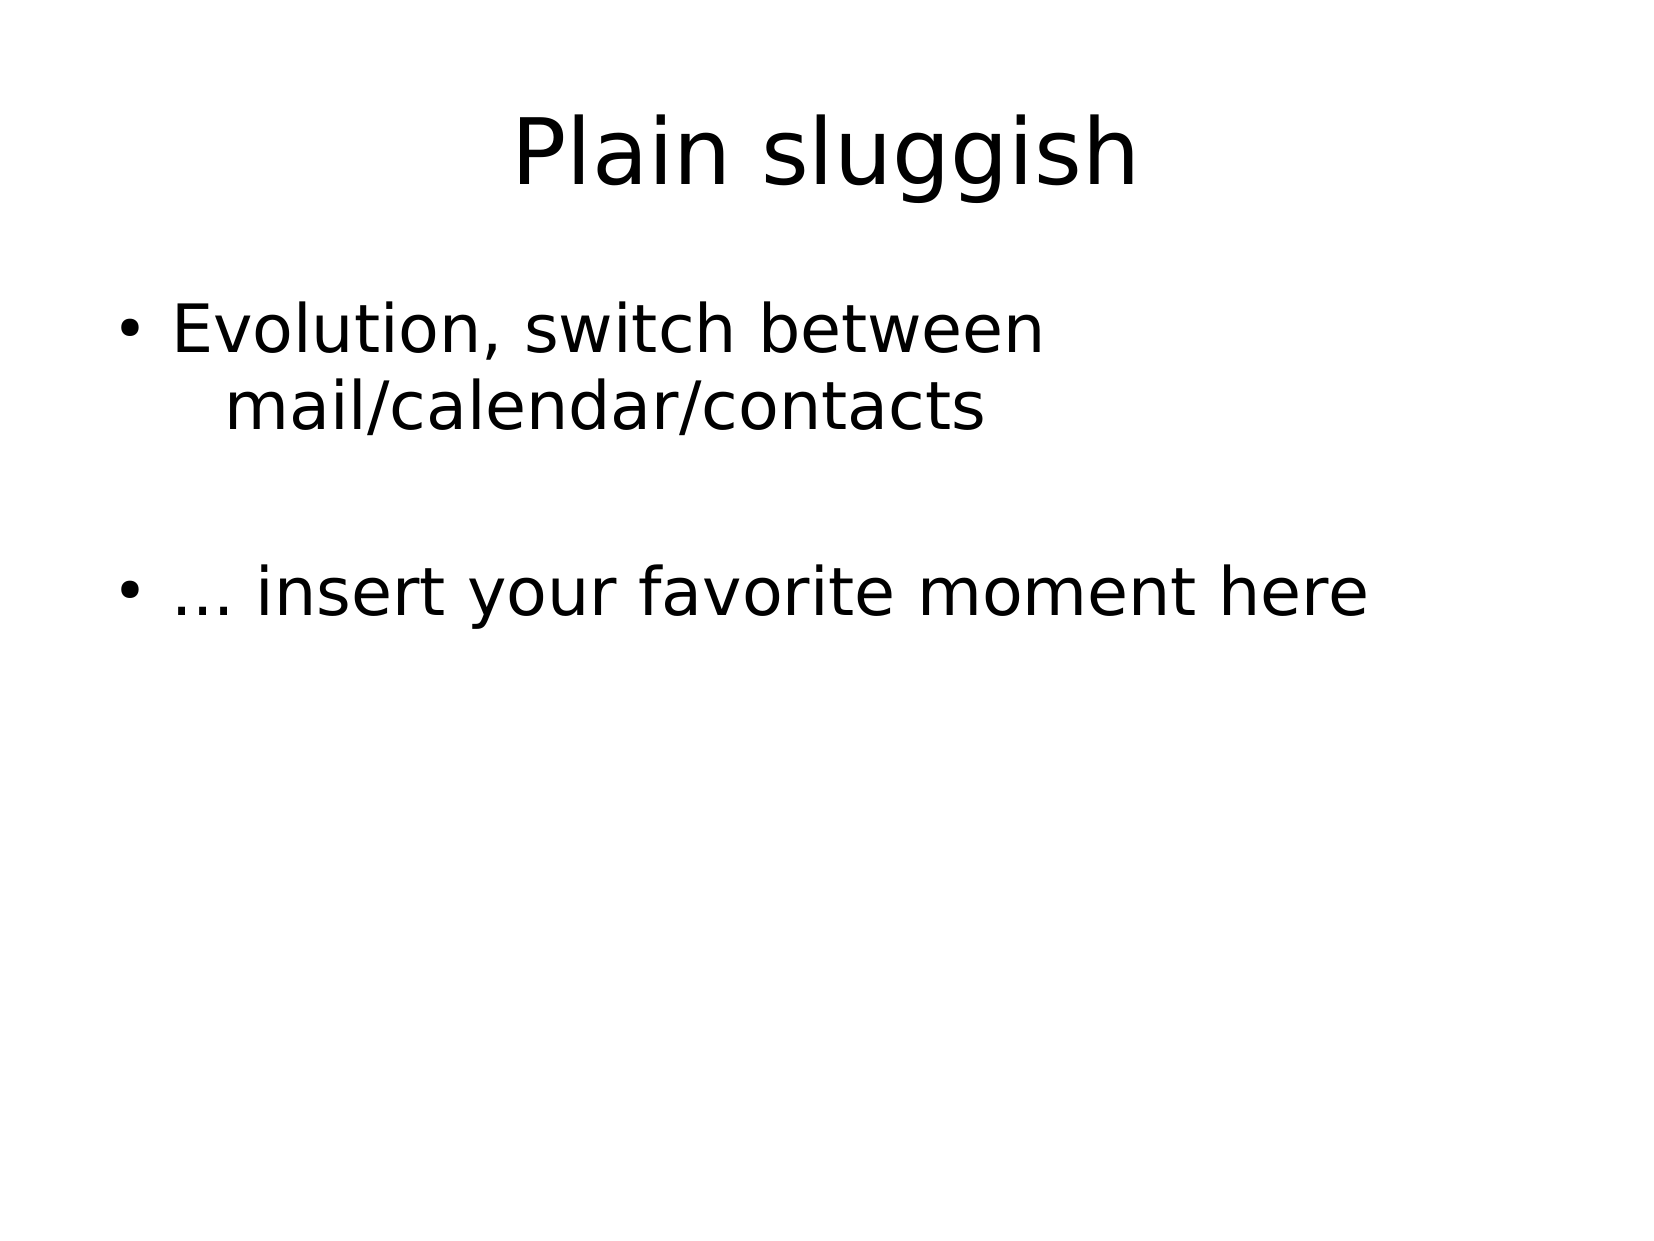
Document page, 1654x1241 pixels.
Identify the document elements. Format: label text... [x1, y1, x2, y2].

title Plain sluggish [82, 49, 1571, 257]
list Evolution, switch between mail/calendar/contacts ... insert your favorite moment here [82, 290, 1571, 1109]
